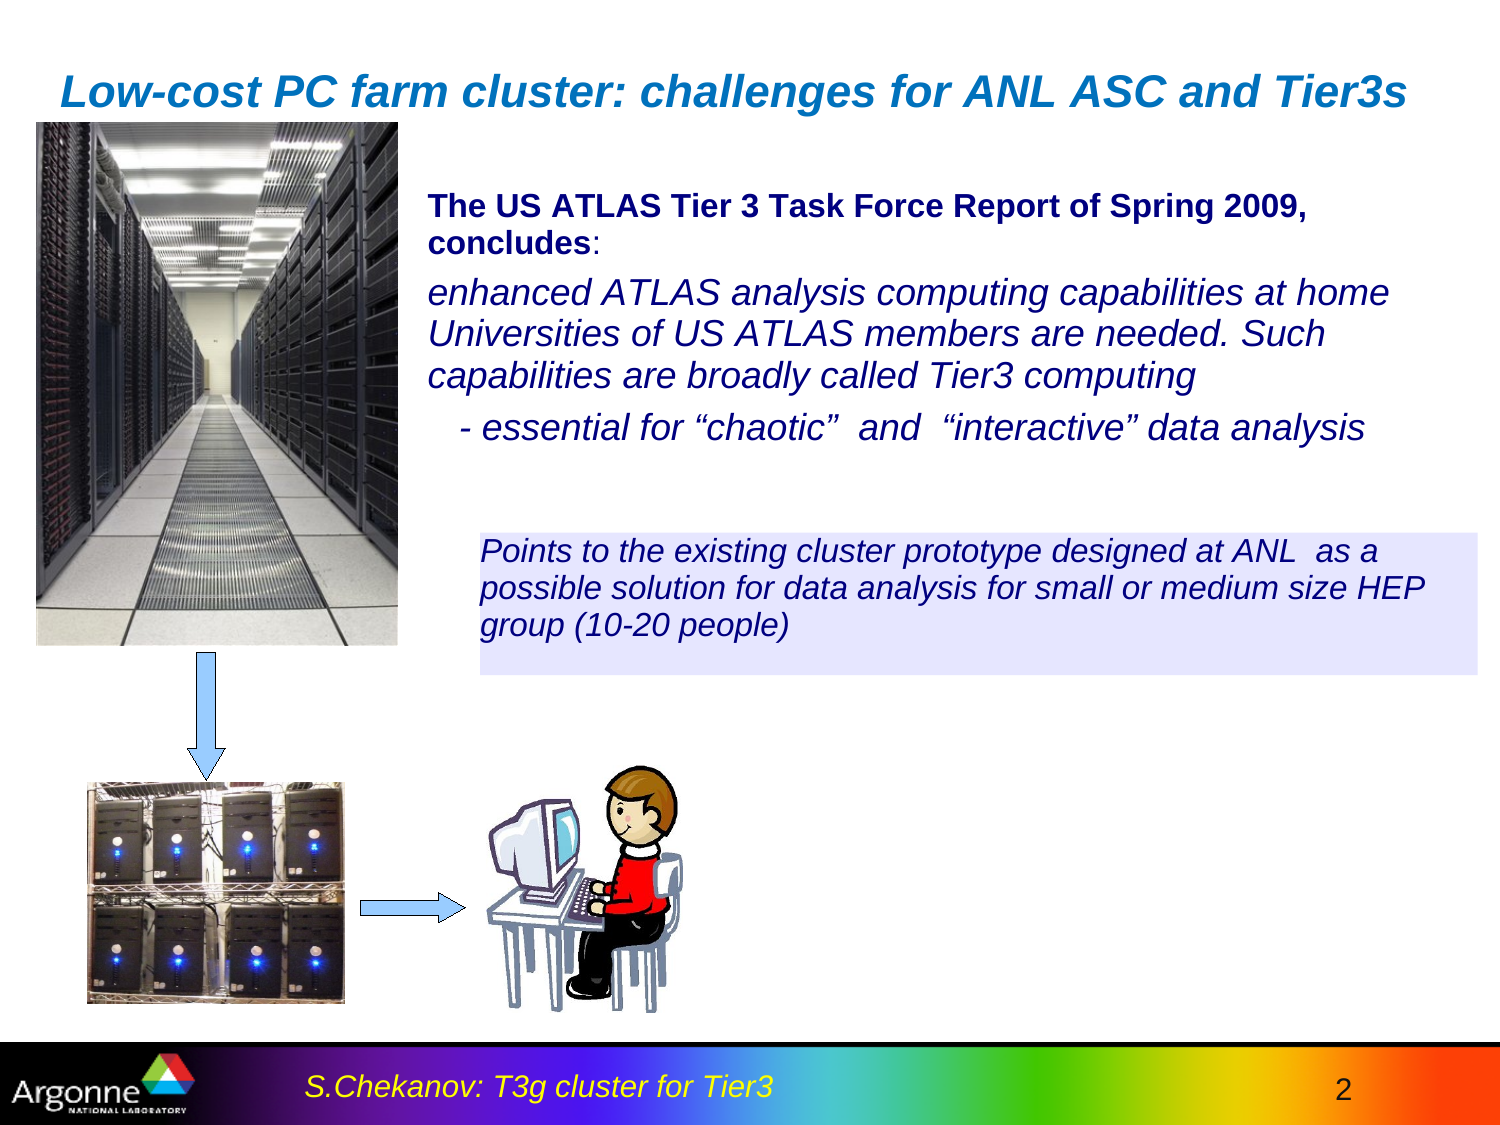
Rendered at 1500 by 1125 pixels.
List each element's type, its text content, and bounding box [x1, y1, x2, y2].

picture [36, 122, 398, 646]
list The US ATLAS Tier 3 Task Force Report of Spring 2009, concludes: enhanced ATLAS analysis computing capabilities at home Universities of US ATLAS members are needed. Such capabilities are broadly called Tier3 computing - essential for “chaotic” and “interactive” data analysis [427, 187, 1471, 500]
picture [87, 782, 345, 1004]
picture [0, 1042, 1500, 1125]
list Points to the existing cluster prototype designed at ANL as a possible solution for data analysis for small or medium size HEP group (10-20 people) [480, 532, 1478, 676]
picture [486, 765, 683, 1013]
title Low-cost PC farm cluster: challenges for ANL ASC and Tier3s [60, 22, 1426, 166]
text_box [187, 652, 226, 781]
text_box [360, 892, 466, 923]
